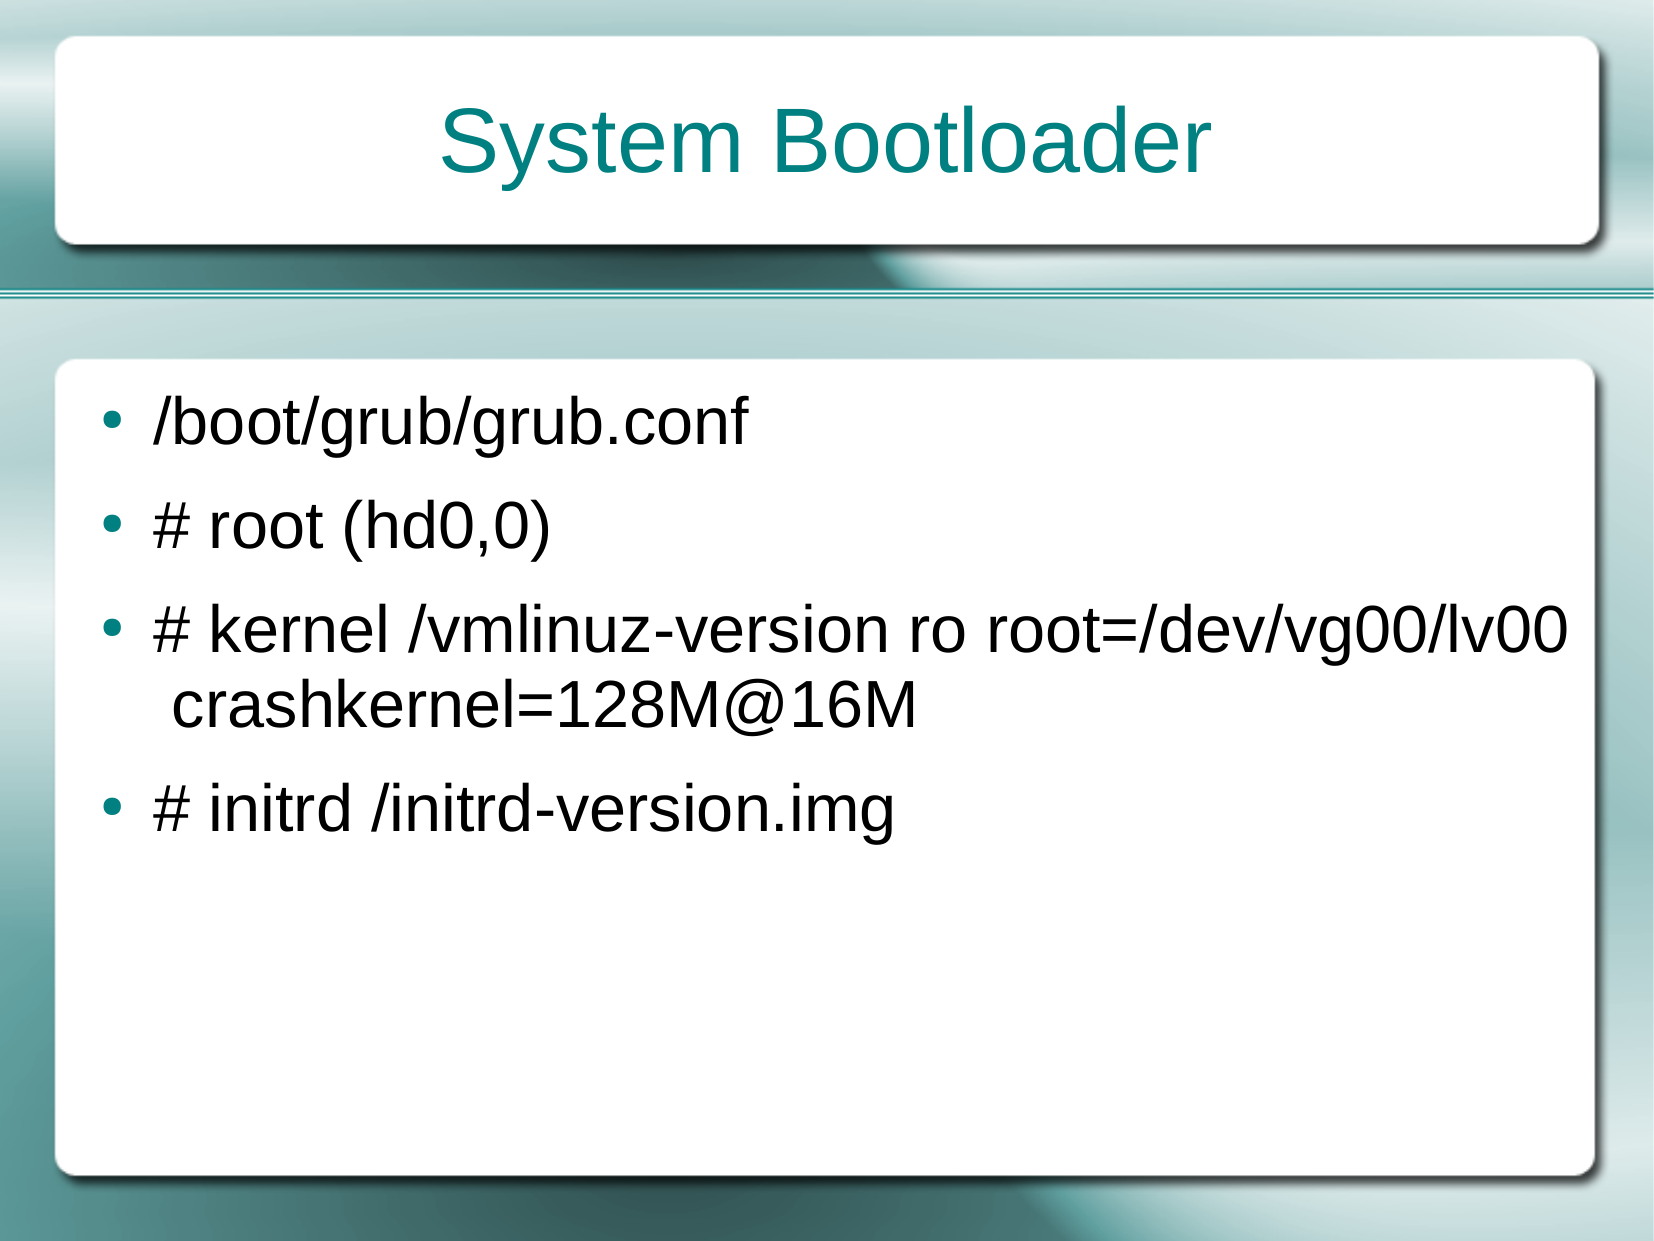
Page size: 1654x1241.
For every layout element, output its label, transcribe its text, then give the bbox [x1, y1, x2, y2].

picture [0, 0, 1654, 1241]
list /boot/grub/grub.conf # root (hd0,0) # kernel /vmlinuz-version ro root=/dev/vg00/lv00 crashkernel=128M@16M # initrd /initrd-version.img [82, 383, 1571, 1019]
title System Bootloader [82, 45, 1571, 238]
